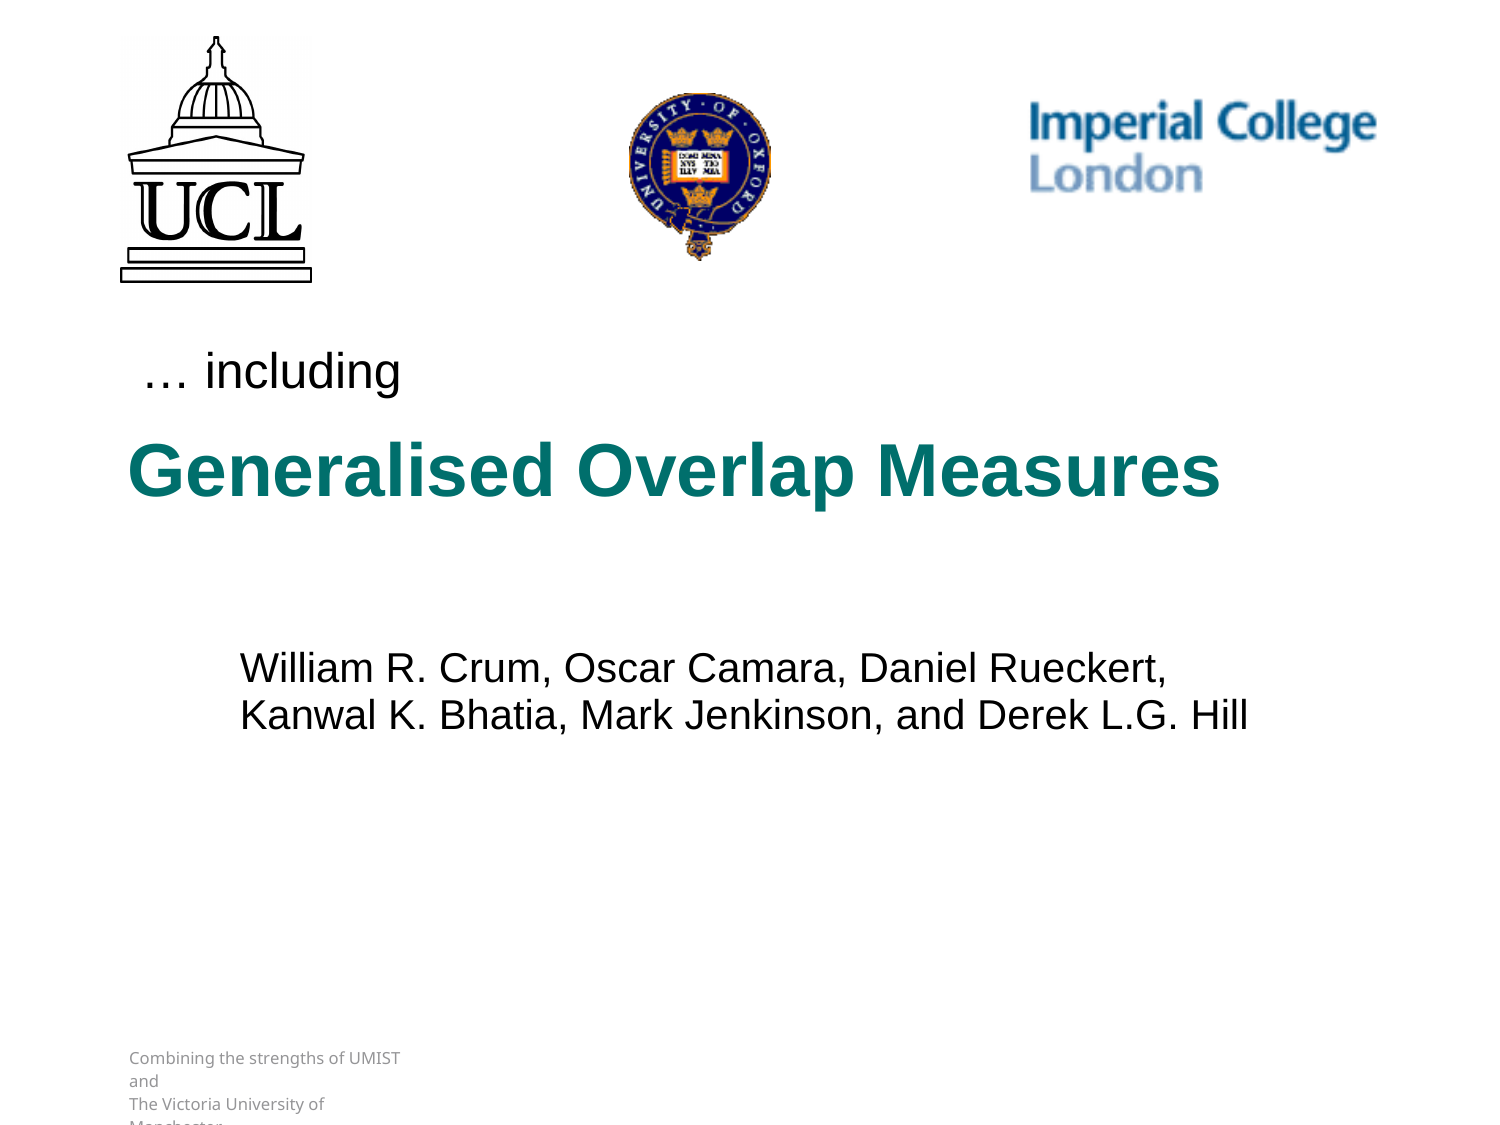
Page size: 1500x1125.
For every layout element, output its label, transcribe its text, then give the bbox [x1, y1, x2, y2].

picture [120, 36, 312, 284]
title Generalised Overlap Measures [112, 349, 1388, 591]
subtitle William R. Crum, Oscar Camara, Daniel Rueckert, Kanwal K. Bhatia, Mark Jenkinson, and Derek L.G. Hill [225, 637, 1276, 926]
text_box [0, 0, 408, 331]
text_box … including [126, 336, 417, 408]
picture [629, 93, 771, 261]
picture [1000, 79, 1406, 225]
